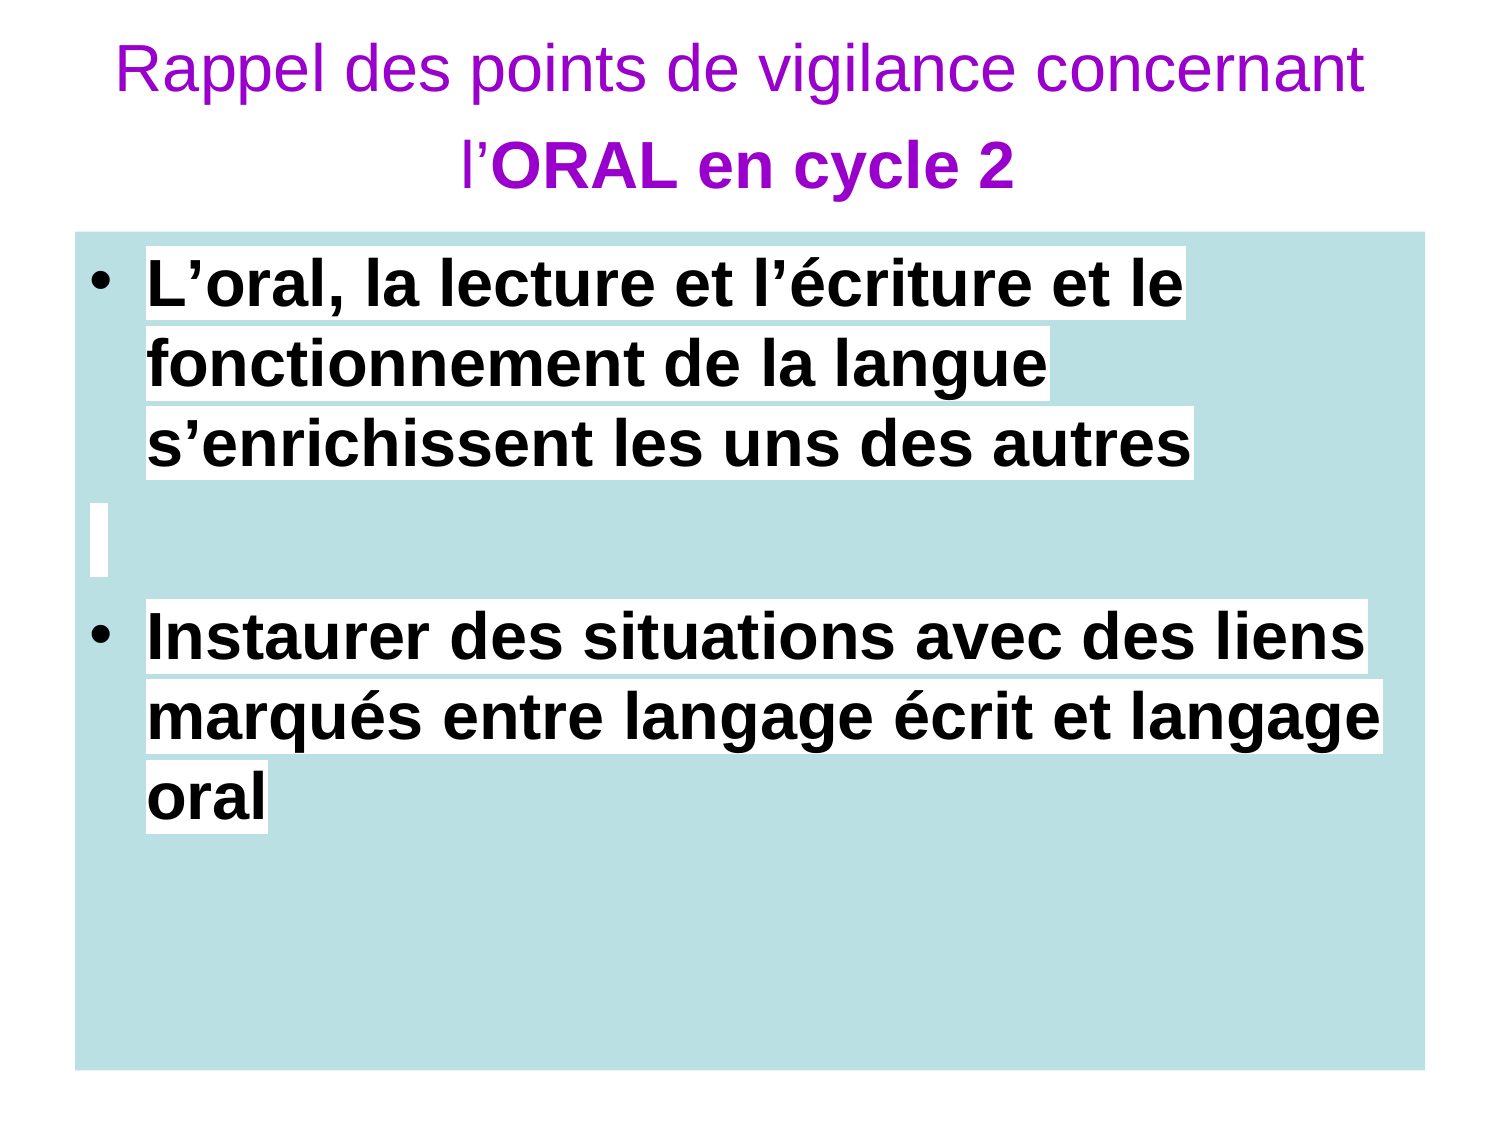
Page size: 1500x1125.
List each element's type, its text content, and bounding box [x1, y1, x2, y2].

title Rappel des points de vigilance concernant l’ORAL en cycle 2 [75, 45, 1426, 185]
list L’oral, la lecture et l’écriture et le fonctionnement de la langue s’enrichissent les uns des autres Instaurer des situations avec des liens marqués entre langage écrit et langage oral [75, 231, 1426, 1071]
